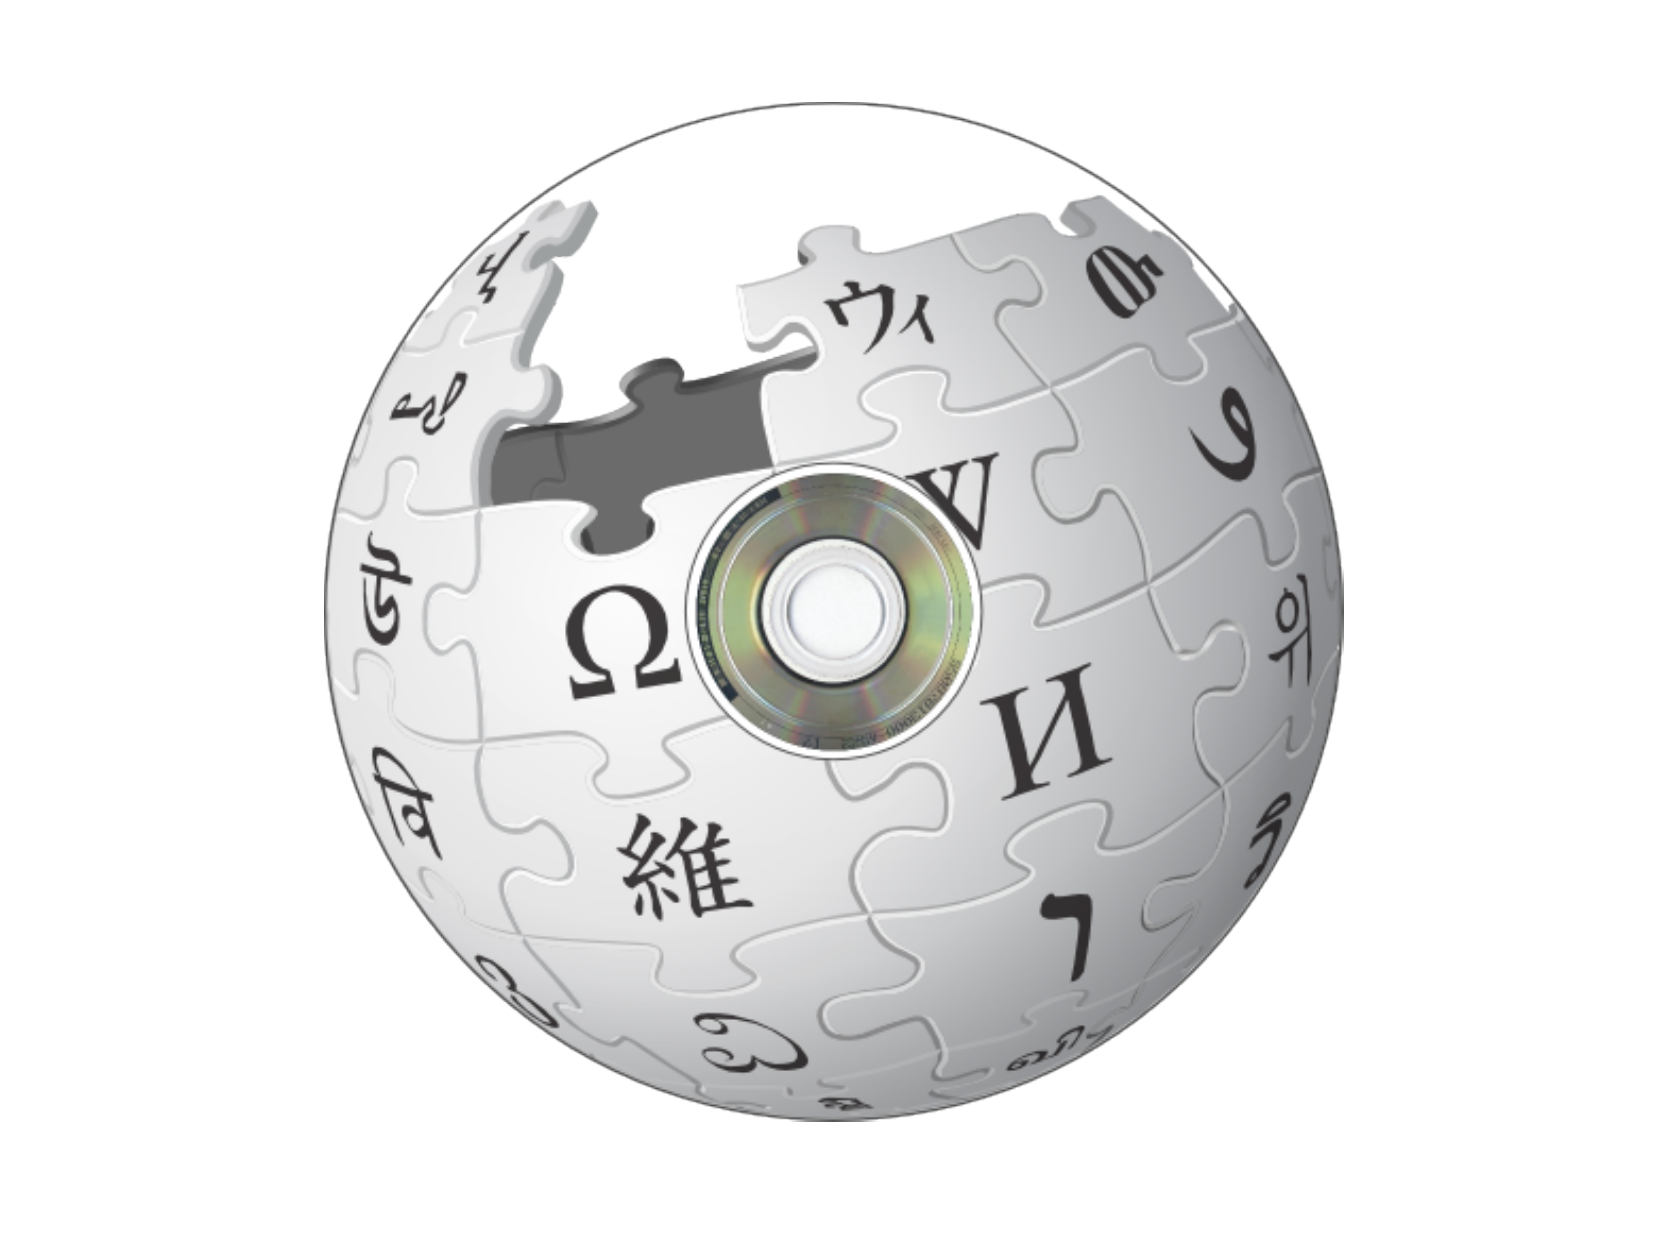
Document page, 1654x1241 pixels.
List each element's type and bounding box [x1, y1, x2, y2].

picture [324, 102, 1344, 1123]
